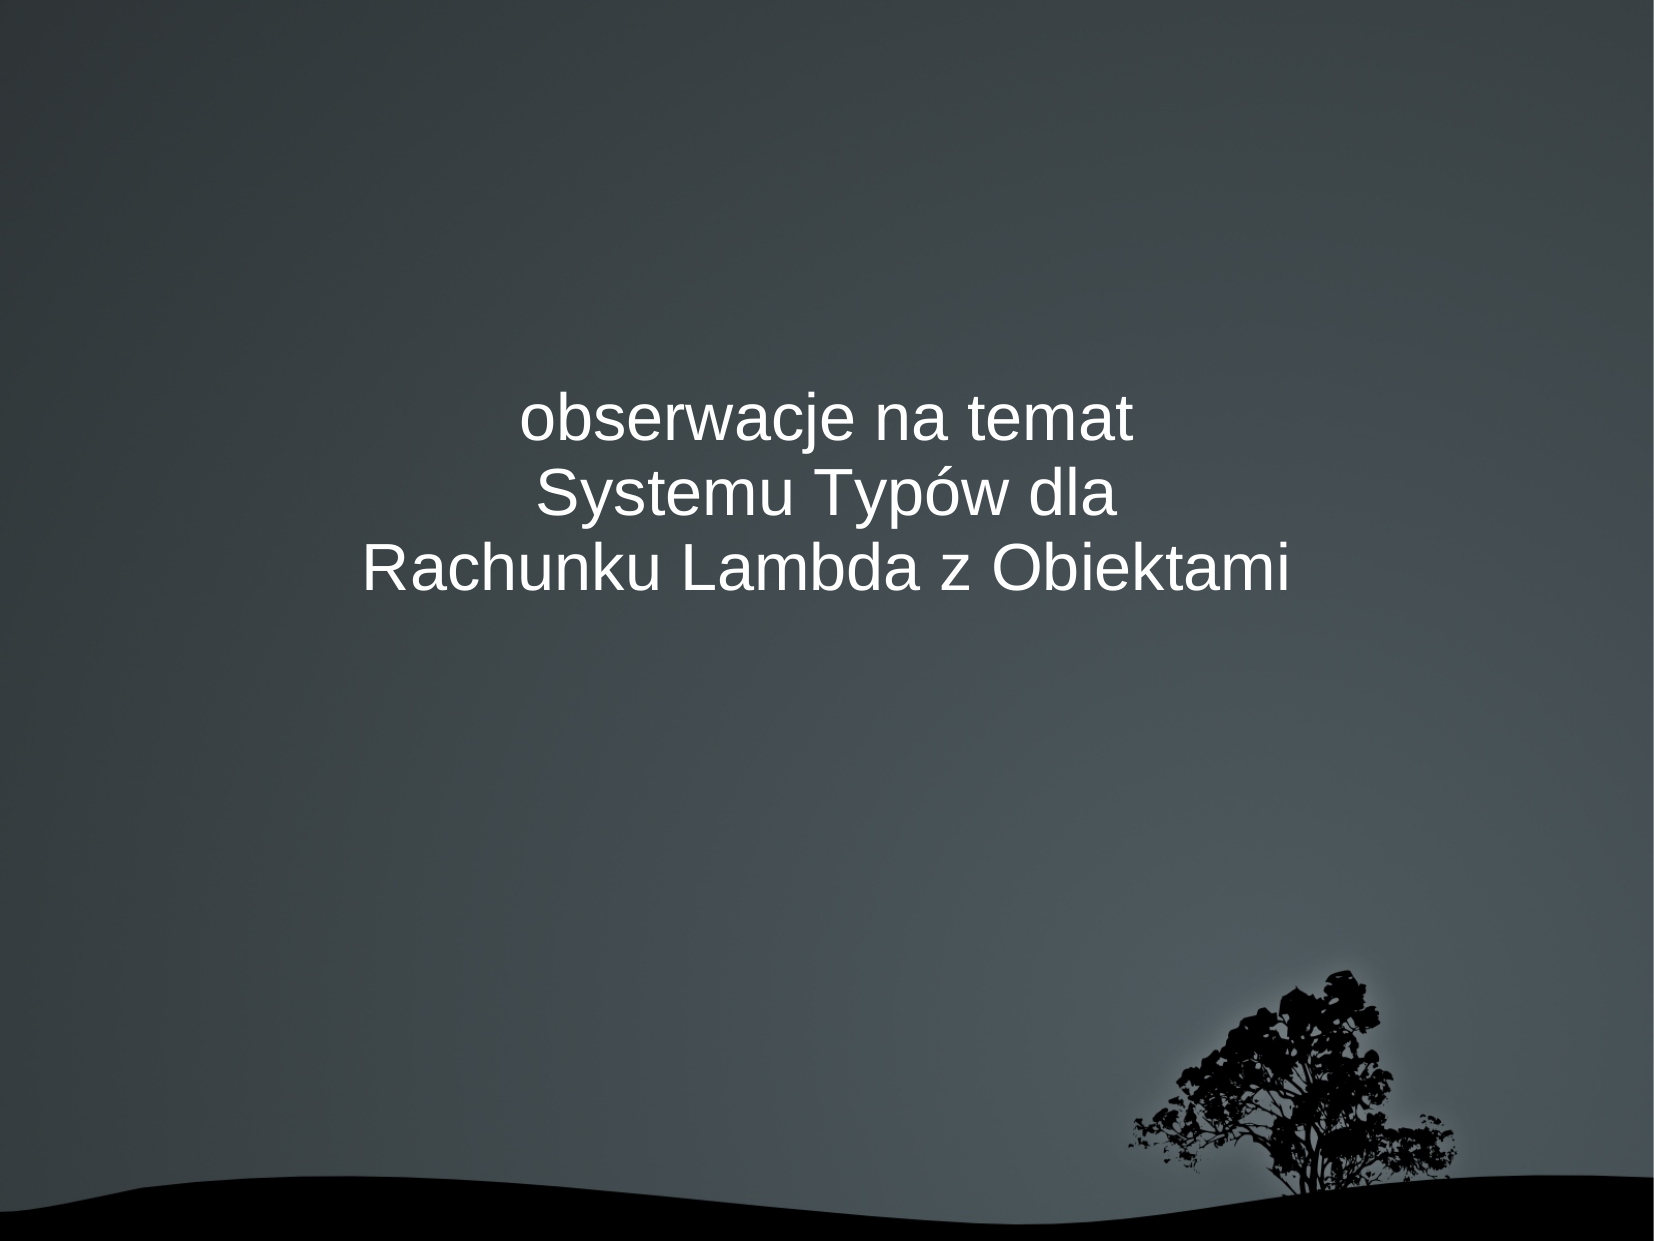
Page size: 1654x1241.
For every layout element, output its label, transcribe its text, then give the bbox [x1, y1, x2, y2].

picture [0, 0, 1654, 1241]
subtitle obserwacje na temat Systemu Typów dla Rachunku Lambda z Obiektami [82, 49, 1571, 1109]
